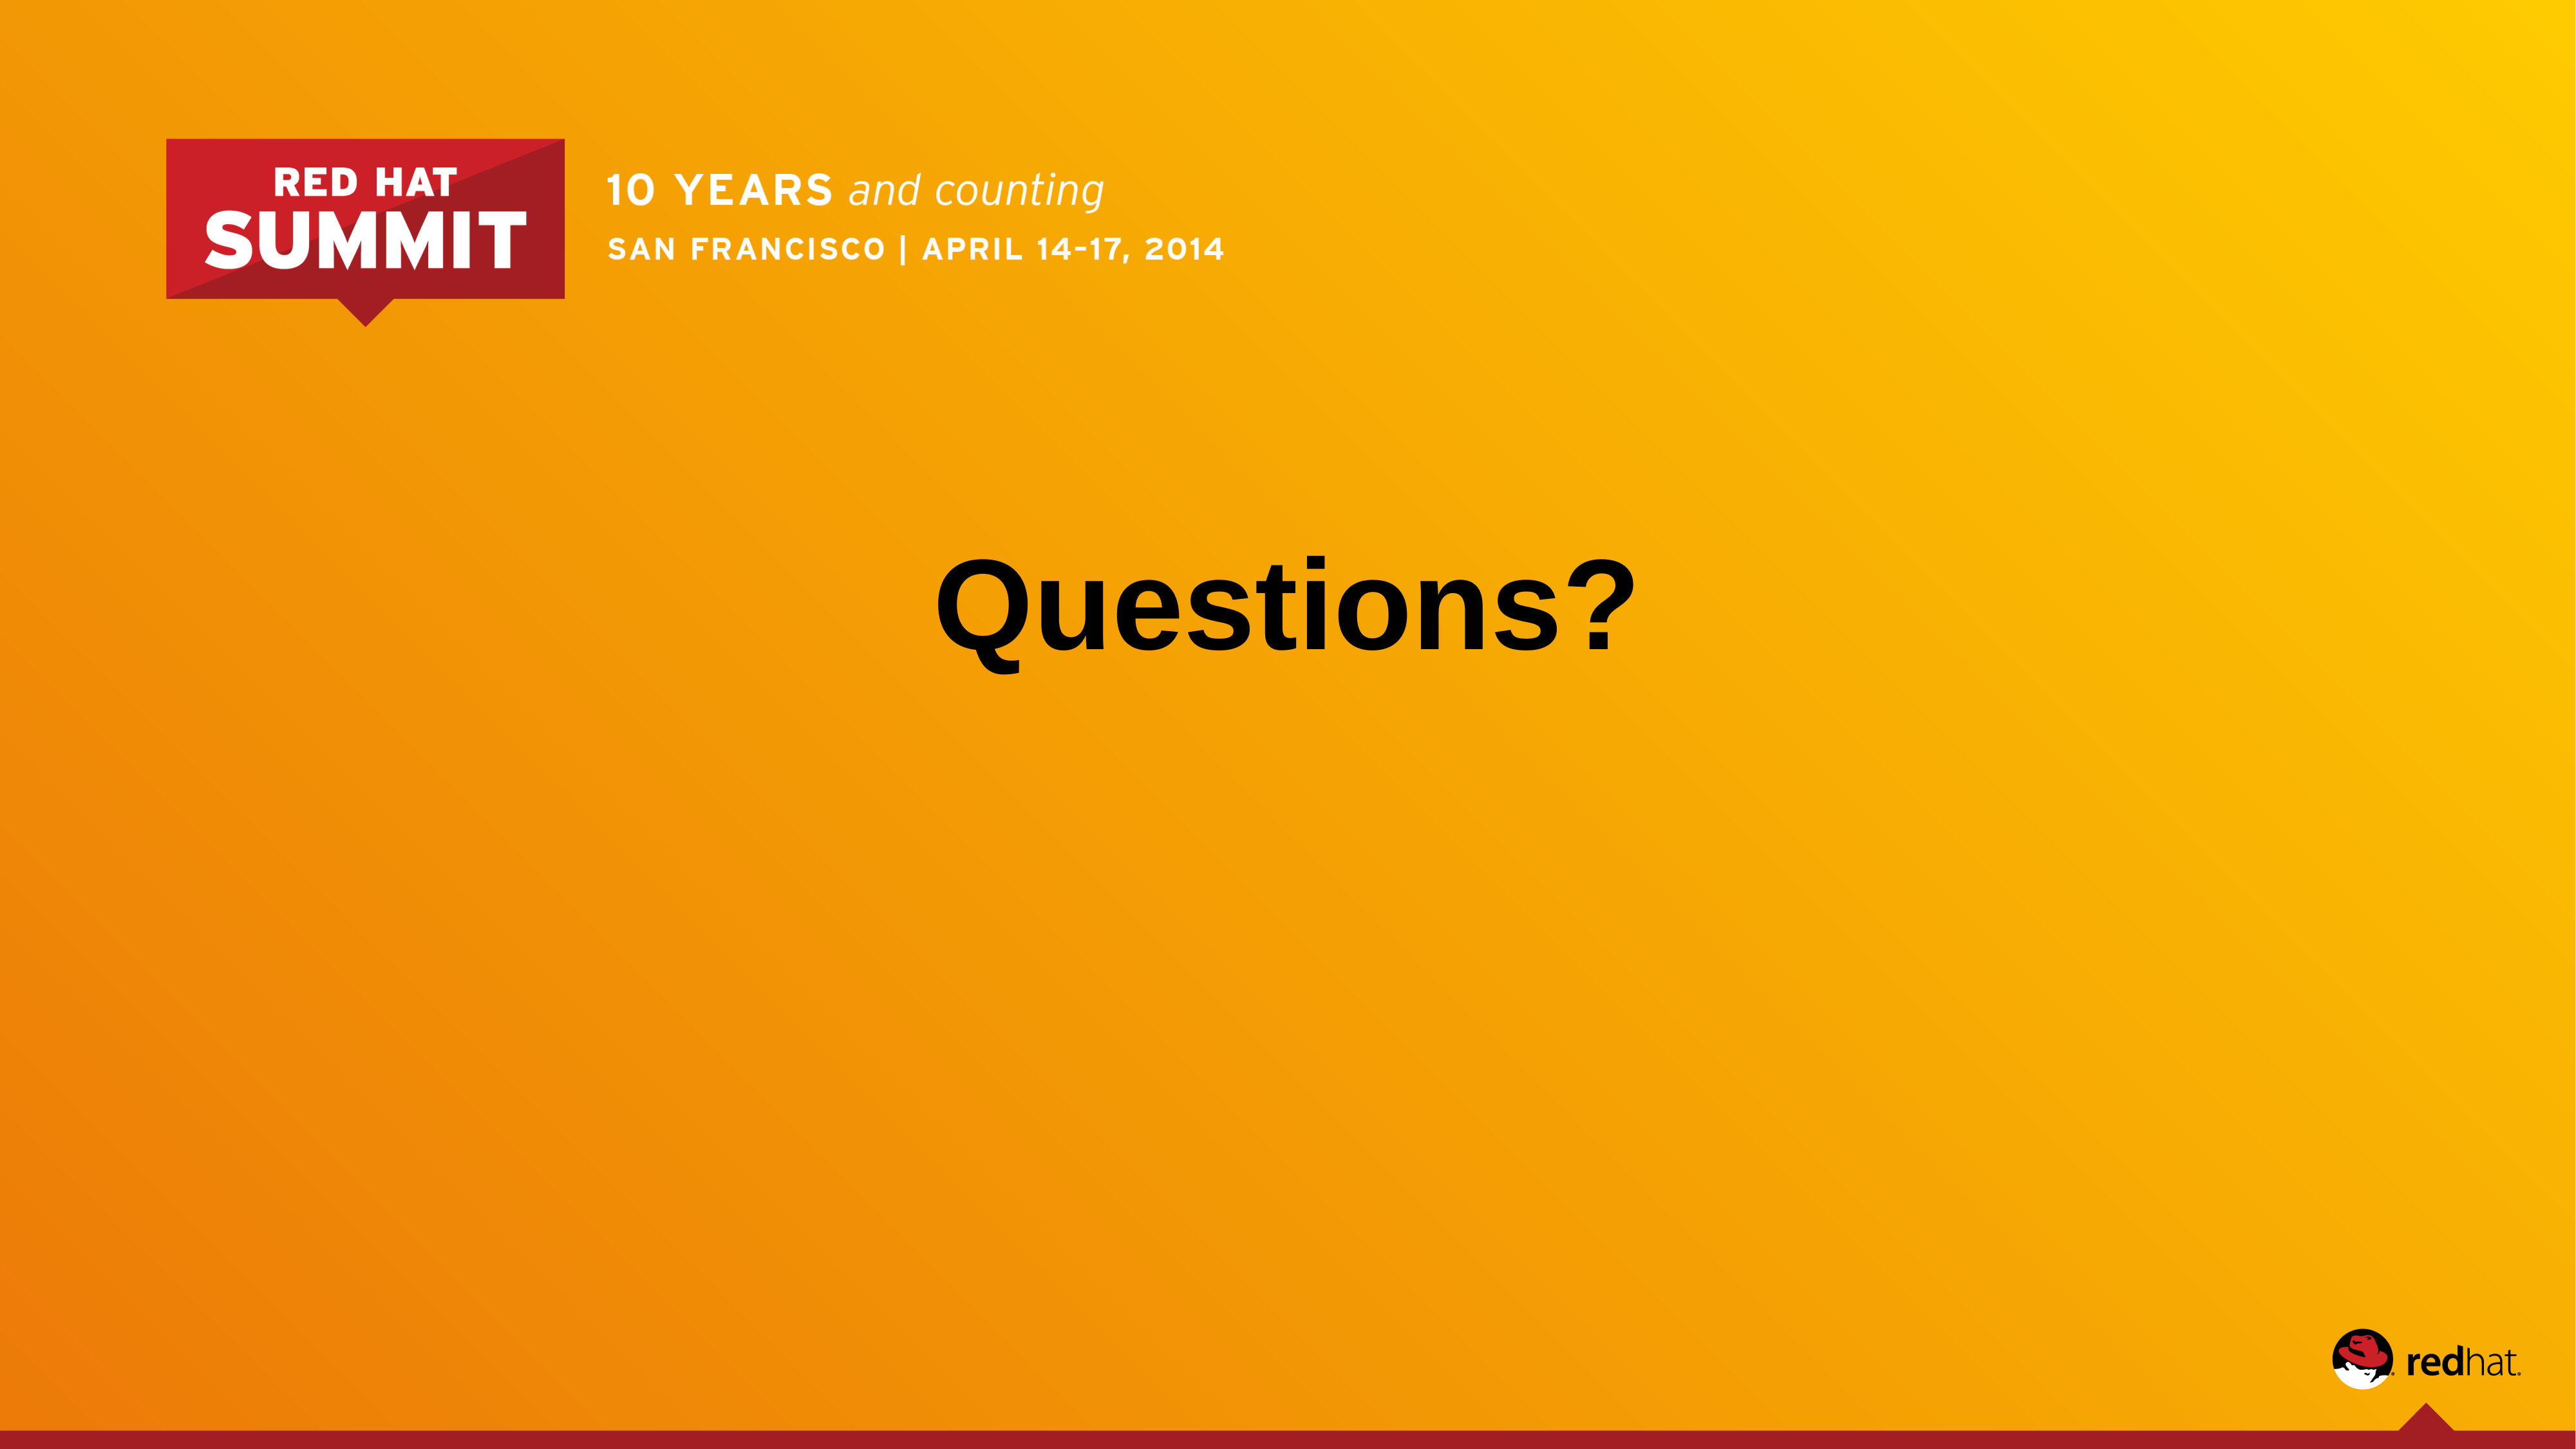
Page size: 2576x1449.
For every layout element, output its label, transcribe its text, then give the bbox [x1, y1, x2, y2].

picture [0, 0, 2576, 1449]
title Questions? [128, 484, 2447, 726]
